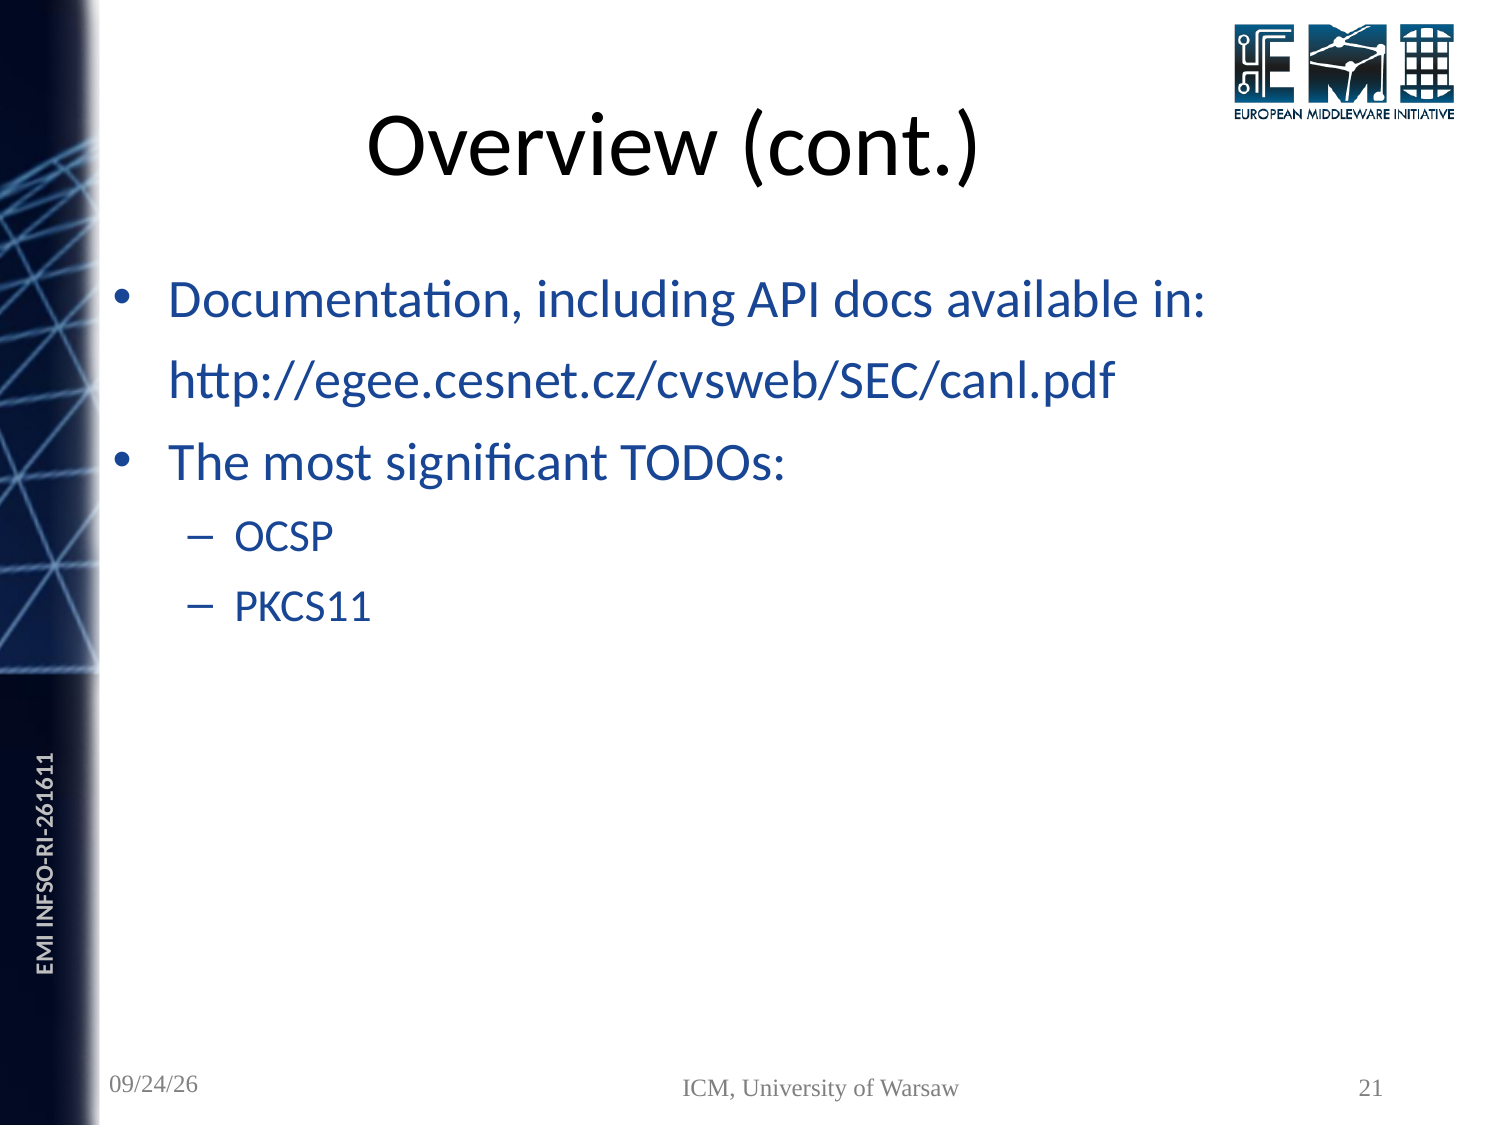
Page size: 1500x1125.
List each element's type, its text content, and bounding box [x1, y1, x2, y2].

list Documentation, including API docs available in: http://egee.cesnet.cz/cvsweb/SEC/canl.pdf The most significant TODOs: OCSP PKCS11 [112, 263, 1425, 1006]
picture [0, 0, 111, 1125]
title Overview (cont.) [112, 44, 1238, 233]
picture [1185, 8, 1500, 140]
